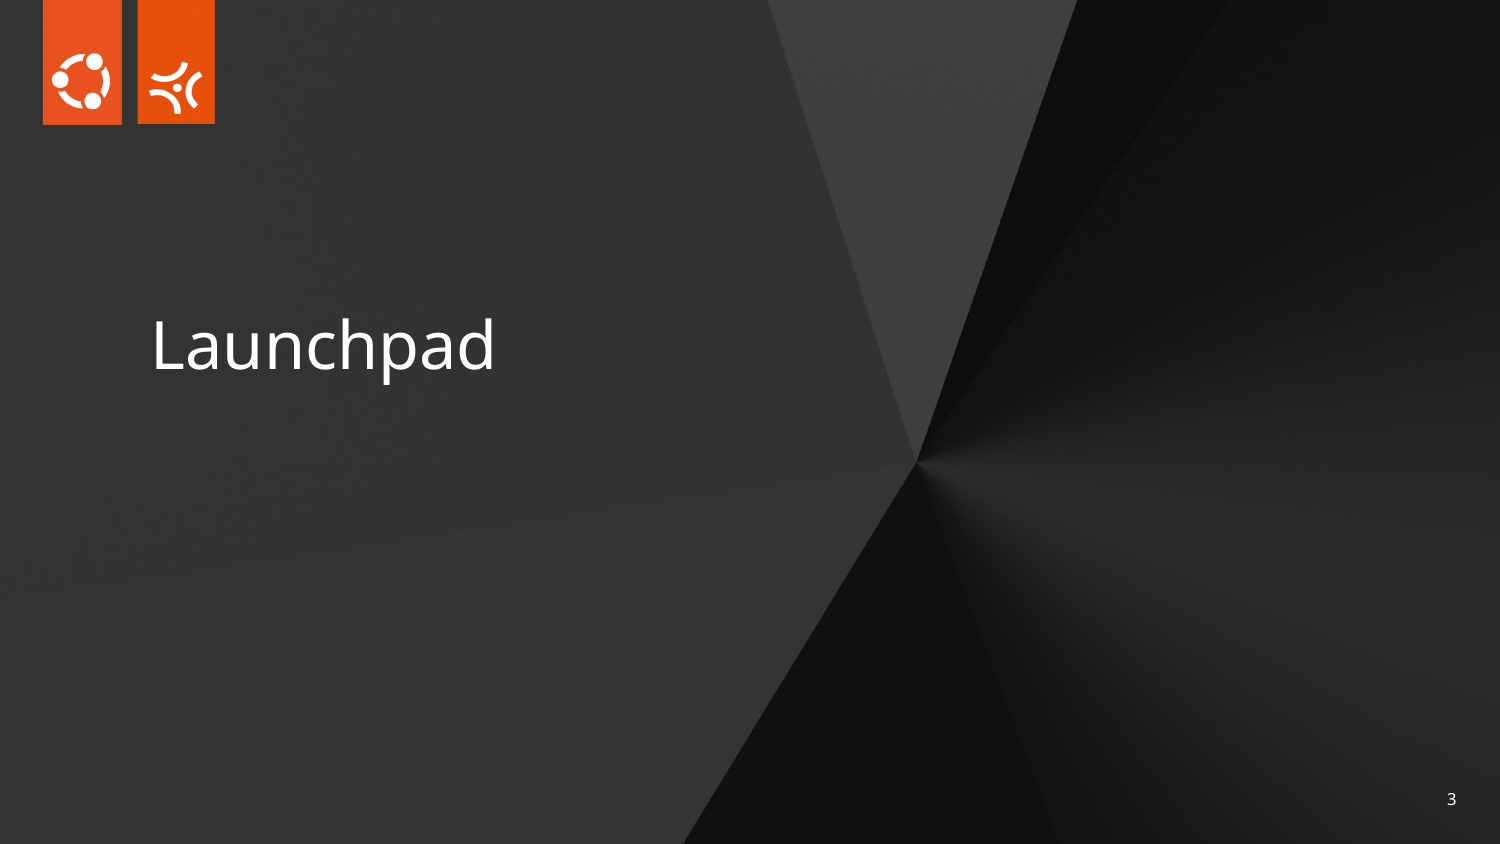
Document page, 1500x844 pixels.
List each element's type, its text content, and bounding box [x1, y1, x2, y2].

title Launchpad [150, 300, 822, 383]
picture [0, 0, 1500, 844]
slide_number <number> [1381, 773, 1472, 839]
